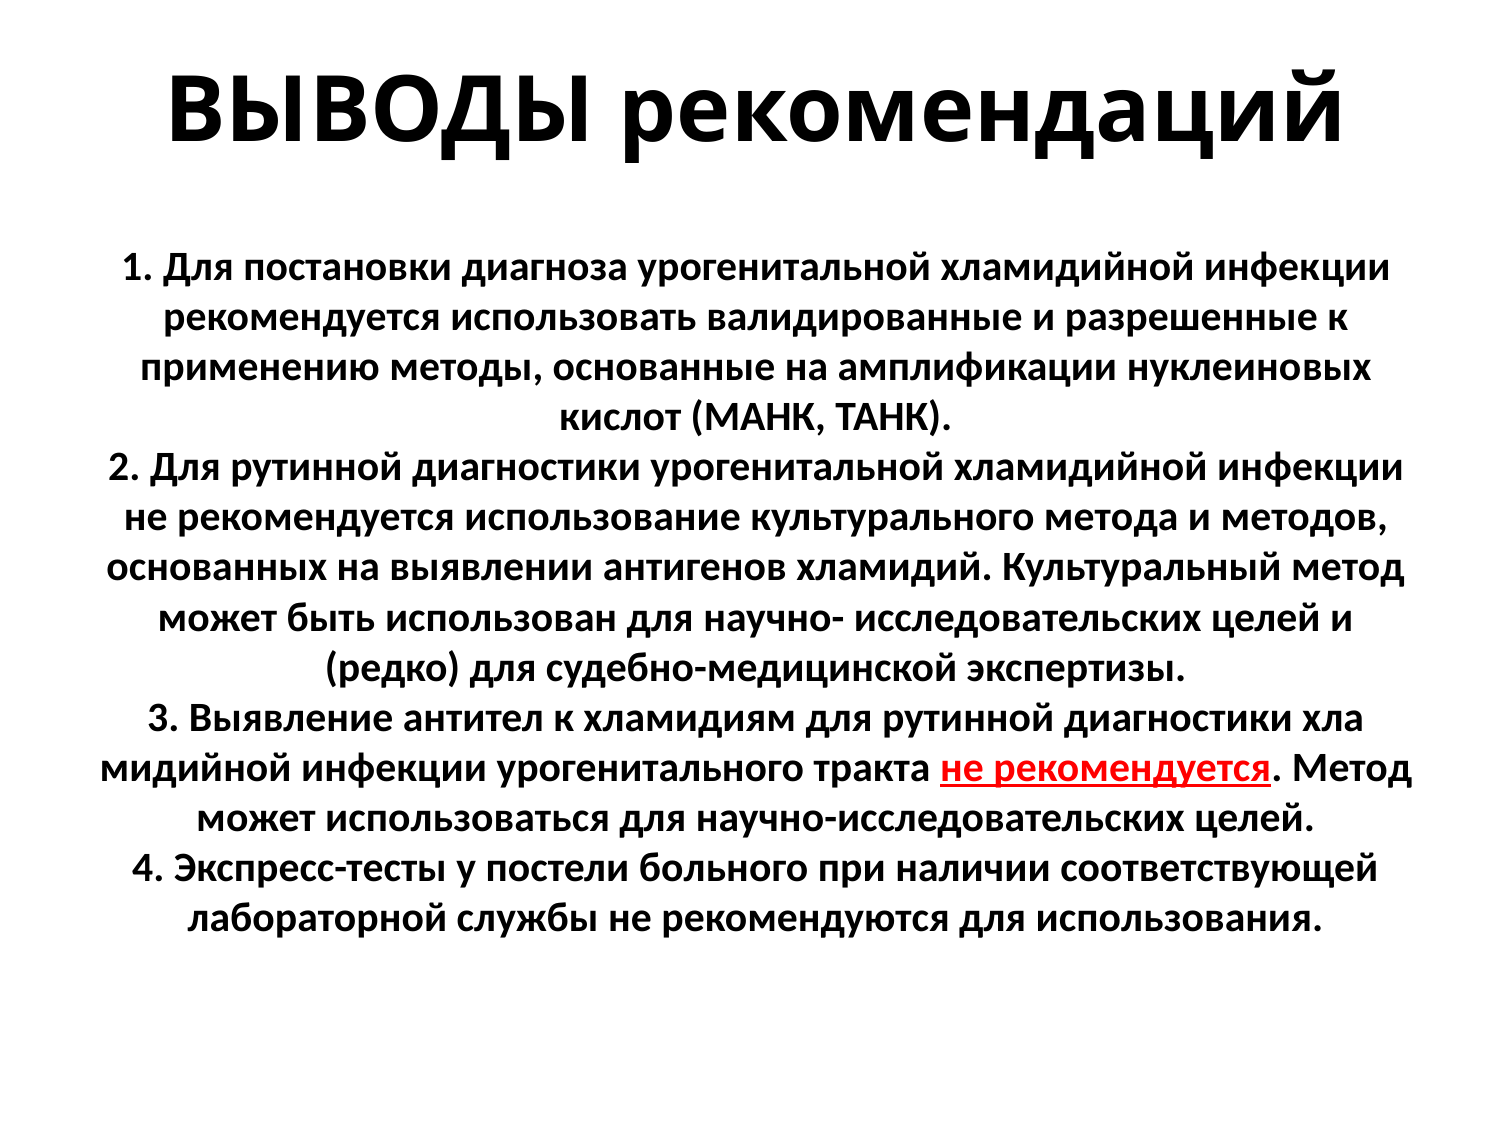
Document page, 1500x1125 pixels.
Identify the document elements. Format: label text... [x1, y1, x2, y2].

subtitle 1. Для постановки диагноза урогенитальной хламидийной инфек­ции рекомендуется использовать валидированные и разрешенные к применению методы, основанные на амплификации нуклеино­вых кислот (МАНК, ТАНК). 2. Для рутинной диагностики урогенитальной хламидийной ин­фекции не рекомендуется использование культурального мето­да и методов, основанных на выявлении антигенов хламидий. Культуральный метод может быть использован для научно- исследовательских целей и (редко) для судебно-медицинской экспертизы. 3. Выявление антител к хламидиям для рутинной диагностики хла­мидийной инфекции урогенитального тракта не рекомендуется. Метод может использоваться для научно-исследовательских целей. 4. Экспресс-тесты у постели больного при наличии соответствующей лабораторной службы не рекомендуются для использования. [76, 231, 1436, 1083]
title ВЫВОДЫ рекомендаций [64, 42, 1447, 185]
